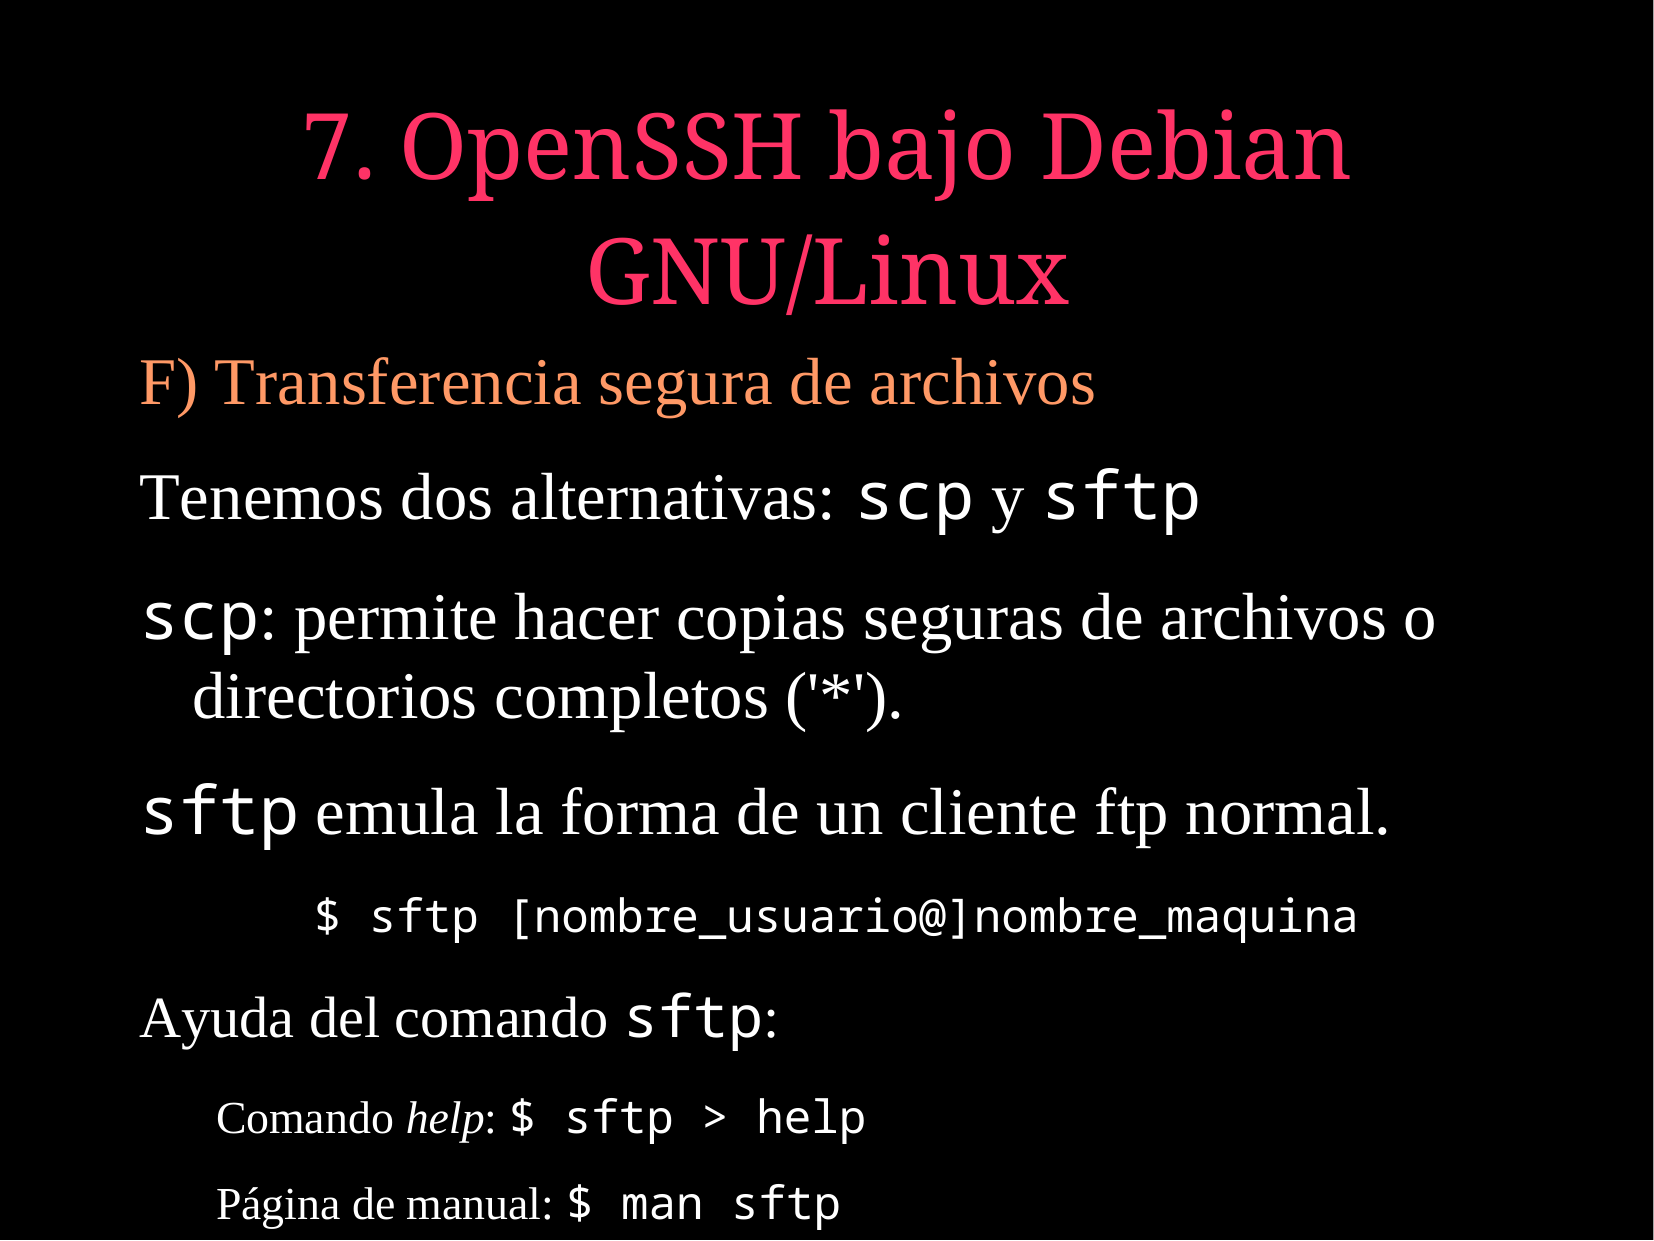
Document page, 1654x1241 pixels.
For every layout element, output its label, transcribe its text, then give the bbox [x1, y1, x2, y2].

list F) Transferencia segura de archivos Tenemos dos alternativas: scp y sftp scp: permite hacer copias seguras de archivos o directorios completos ('*'). sftp emula la forma de un cliente ftp normal. $ sftp [nombre_usuario@]nombre_maquina Ayuda del comando sftp: Comando help: $ sftp > help Página de manual: $ man sftp [121, 344, 1534, 1241]
title 7. OpenSSH bajo Debian GNU/Linux [121, 82, 1534, 331]
